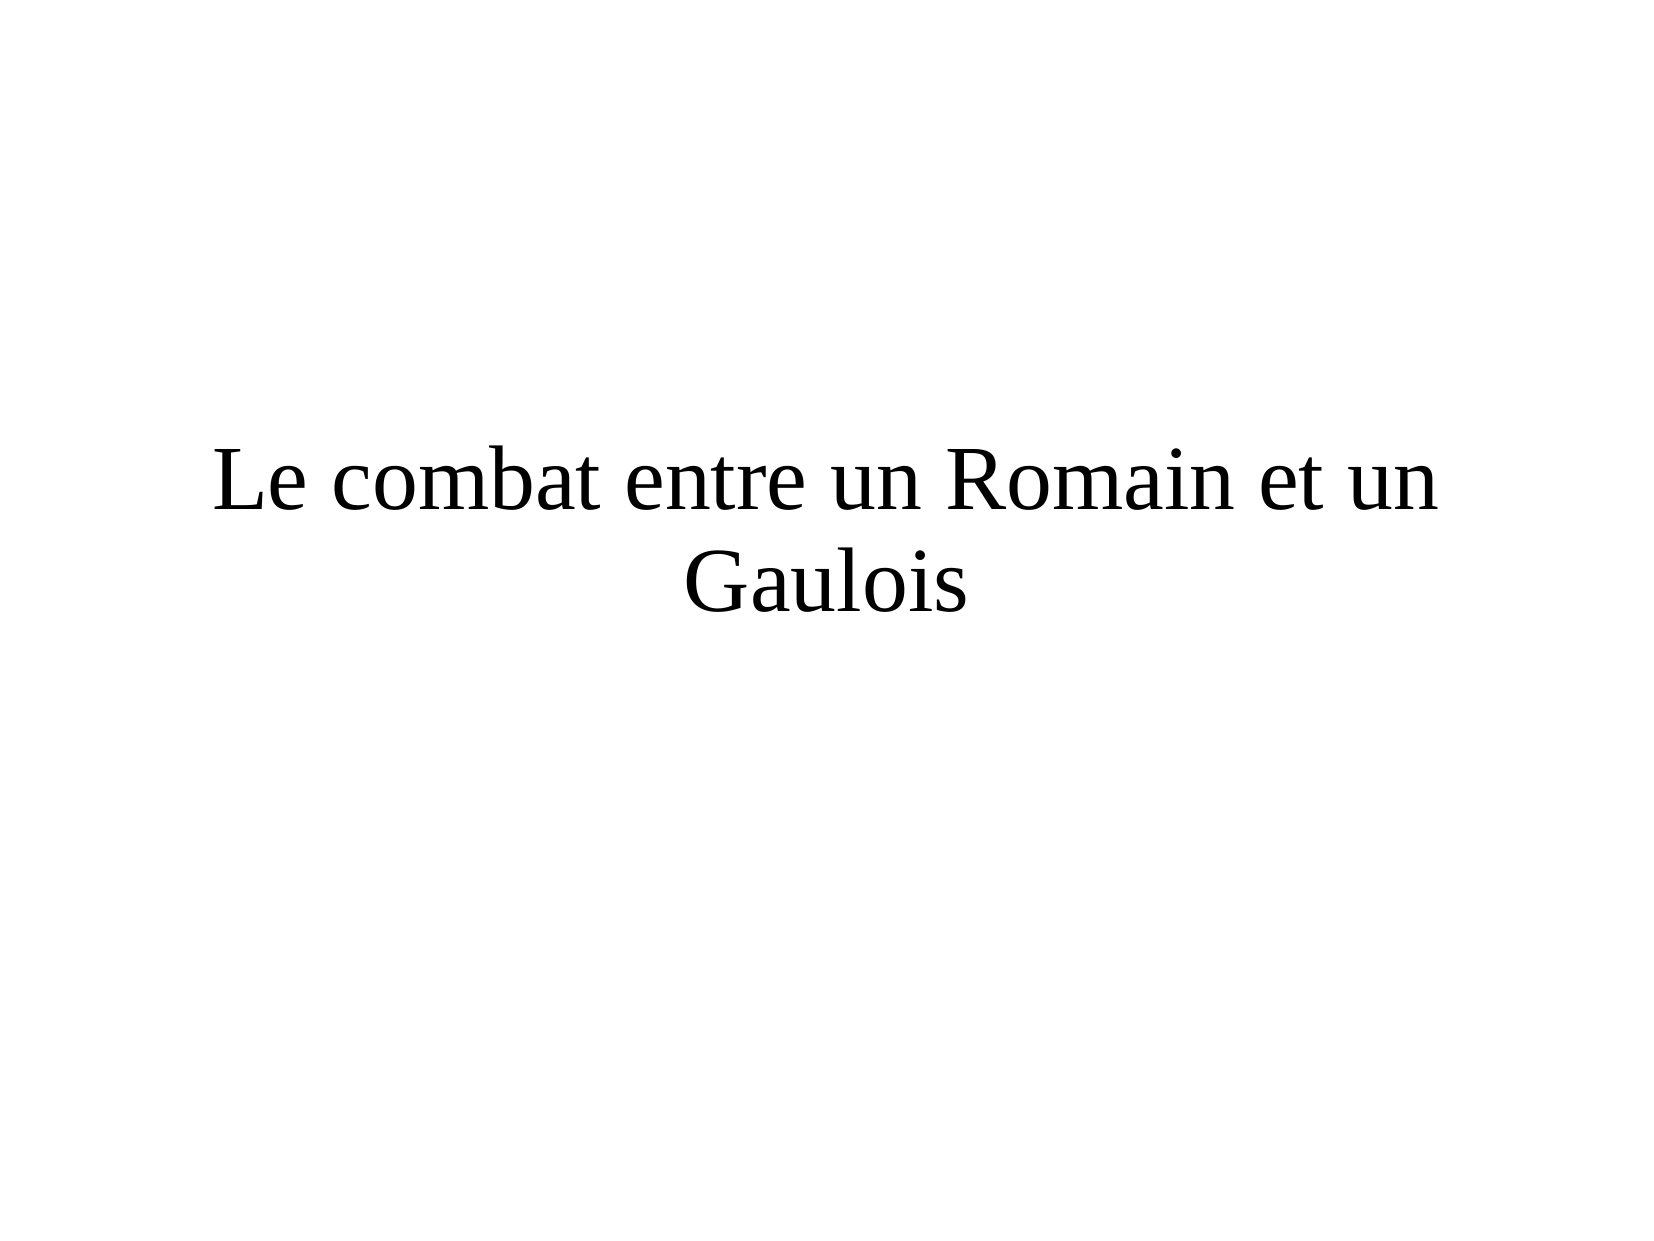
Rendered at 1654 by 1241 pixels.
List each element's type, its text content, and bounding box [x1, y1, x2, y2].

subtitle Le combat entre un Romain et un Gaulois [82, 49, 1571, 1010]
